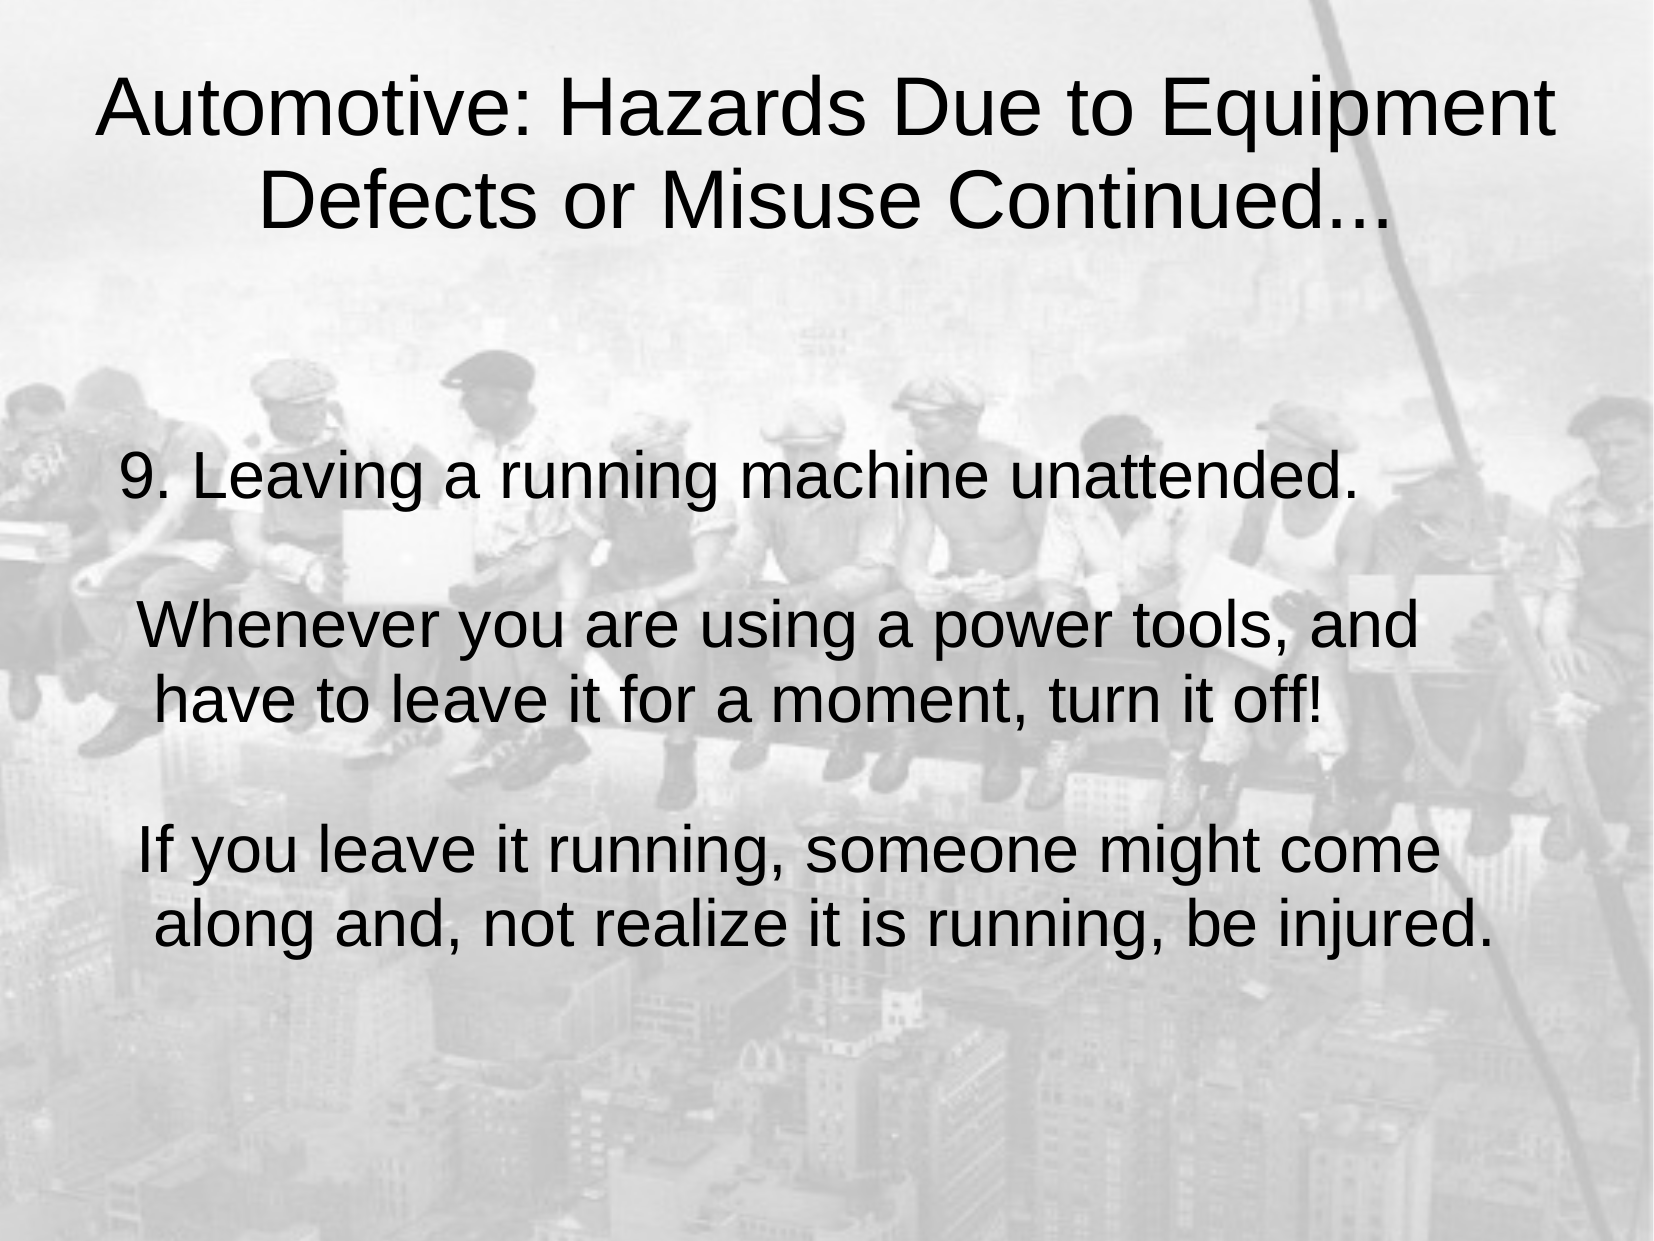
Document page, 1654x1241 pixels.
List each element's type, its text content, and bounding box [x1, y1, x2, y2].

picture [0, 0, 1654, 1241]
title Automotive: Hazards Due to Equipment Defects or Misuse Continued... [82, 56, 1571, 250]
subtitle 9. Leaving a running machine unattended. Whenever you are using a power tools, and have to leave it for a moment, turn it off! If you leave it running, someone might come along and, not realize it is running, be injured. [82, 297, 1571, 1102]
